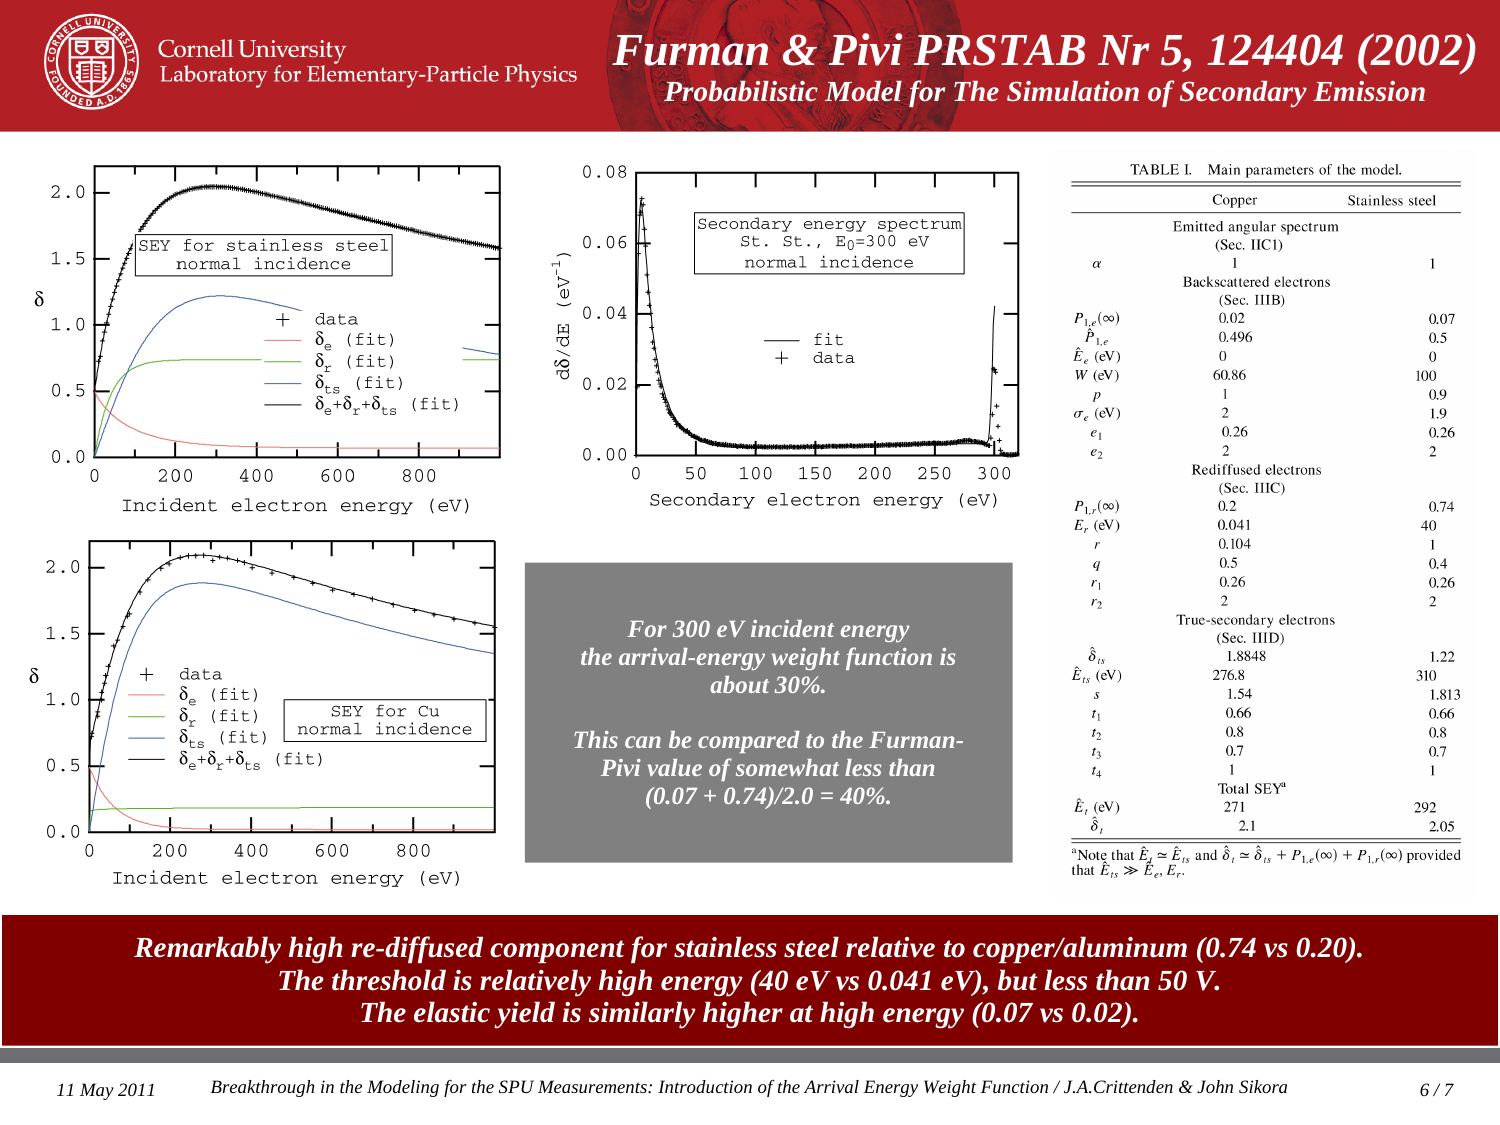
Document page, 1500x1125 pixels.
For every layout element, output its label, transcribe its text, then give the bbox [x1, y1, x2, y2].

title Furman & Pivi PRSTAB Nr 5, 124404 (2002) Probabilistic Model for The Simulation of Secondary Emission [600, 0, 1492, 133]
picture [4, 148, 1046, 901]
picture [1050, 149, 1477, 901]
picture [0, 0, 600, 132]
picture [1492, 0, 1500, 132]
text_box Remarkably high re-diffused component for stainless steel relative to copper/aluminum (0.74 vs 0.20). The threshold is relatively high energy (40 eV vs 0.041 eV), but less than 50 V. The elastic yield is similarly higher at high energy (0.07 vs 0.02). [2, 915, 1498, 1046]
text_box For 300 eV incident energy the arrival-energy weight function is about 30%. This can be compared to the Furman-Pivi value of somewhat less than (0.07 + 0.74)/2.0 = 40%. [524, 562, 1013, 863]
